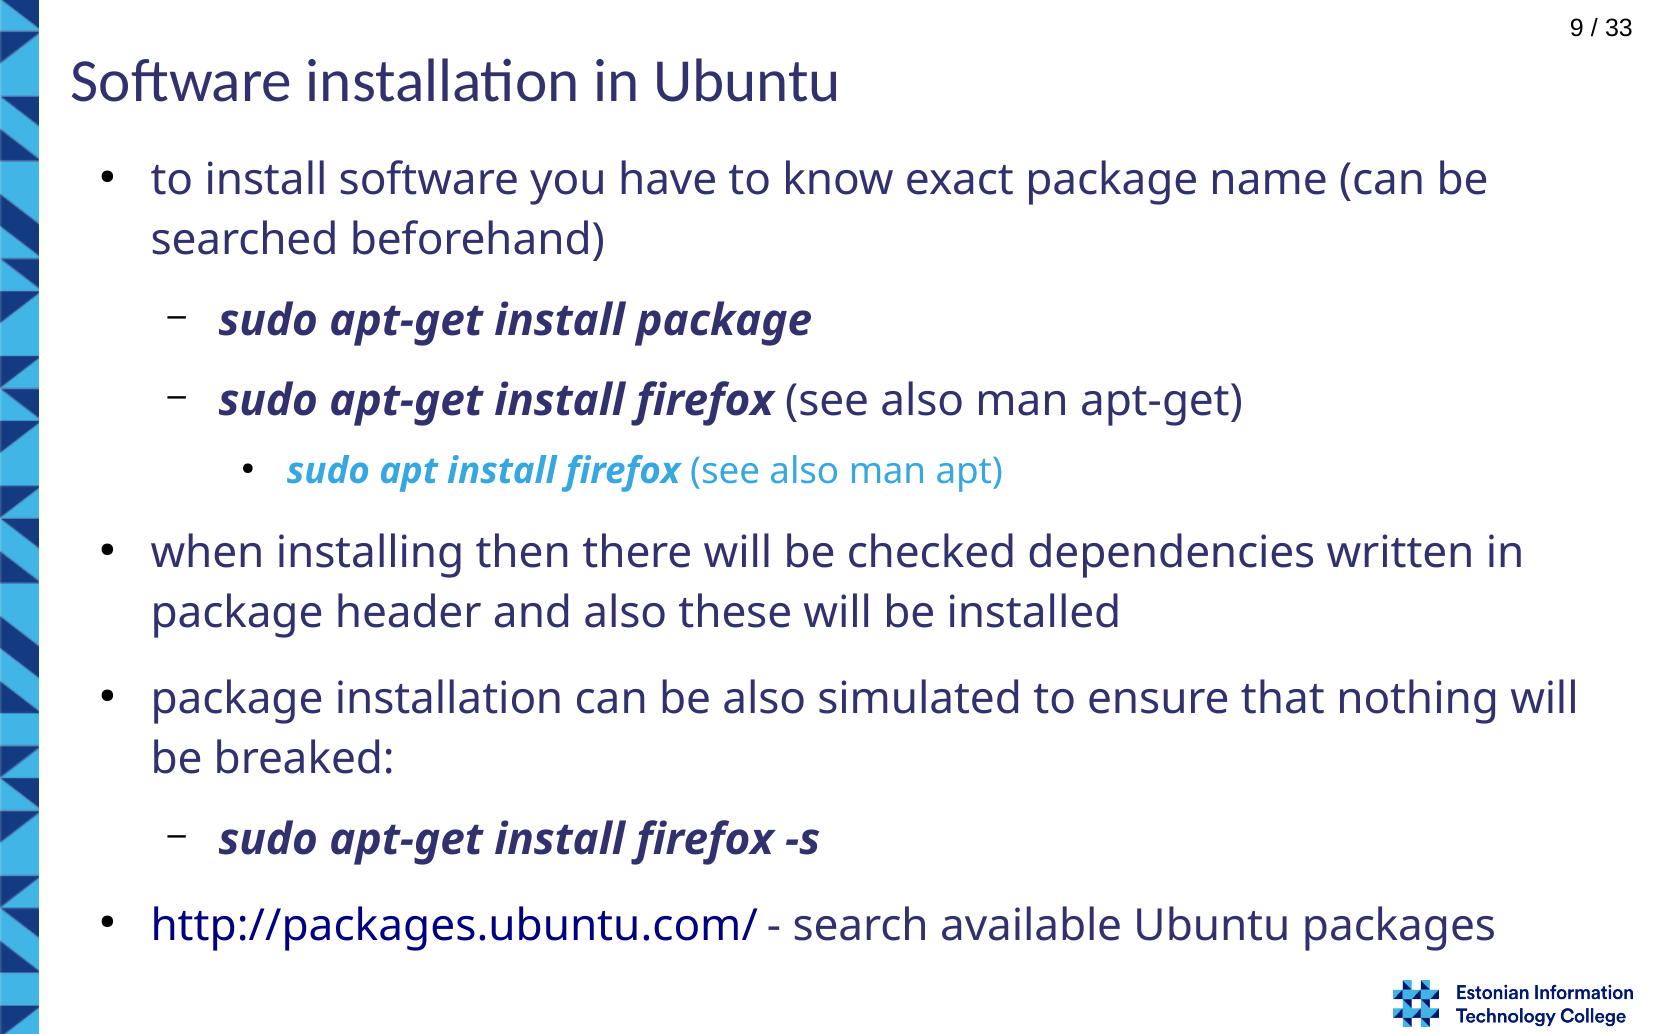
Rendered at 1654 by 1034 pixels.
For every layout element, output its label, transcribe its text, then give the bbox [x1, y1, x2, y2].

title Software installation in Ubuntu [70, 41, 1630, 130]
picture [1393, 980, 1633, 1027]
list to install software you have to know exact package name (can be searched beforehand) sudo apt-get install package sudo apt-get install firefox (see also man apt-get) sudo apt install firefox (see also man apt) when installing then there will be checked dependencies written in package header and also these will be installed package installation can be also simulated to ensure that nothing will be breaked: sudo apt-get install firefox -s http://packages.ubuntu.com/ - search available Ubuntu packages [82, 147, 1642, 957]
